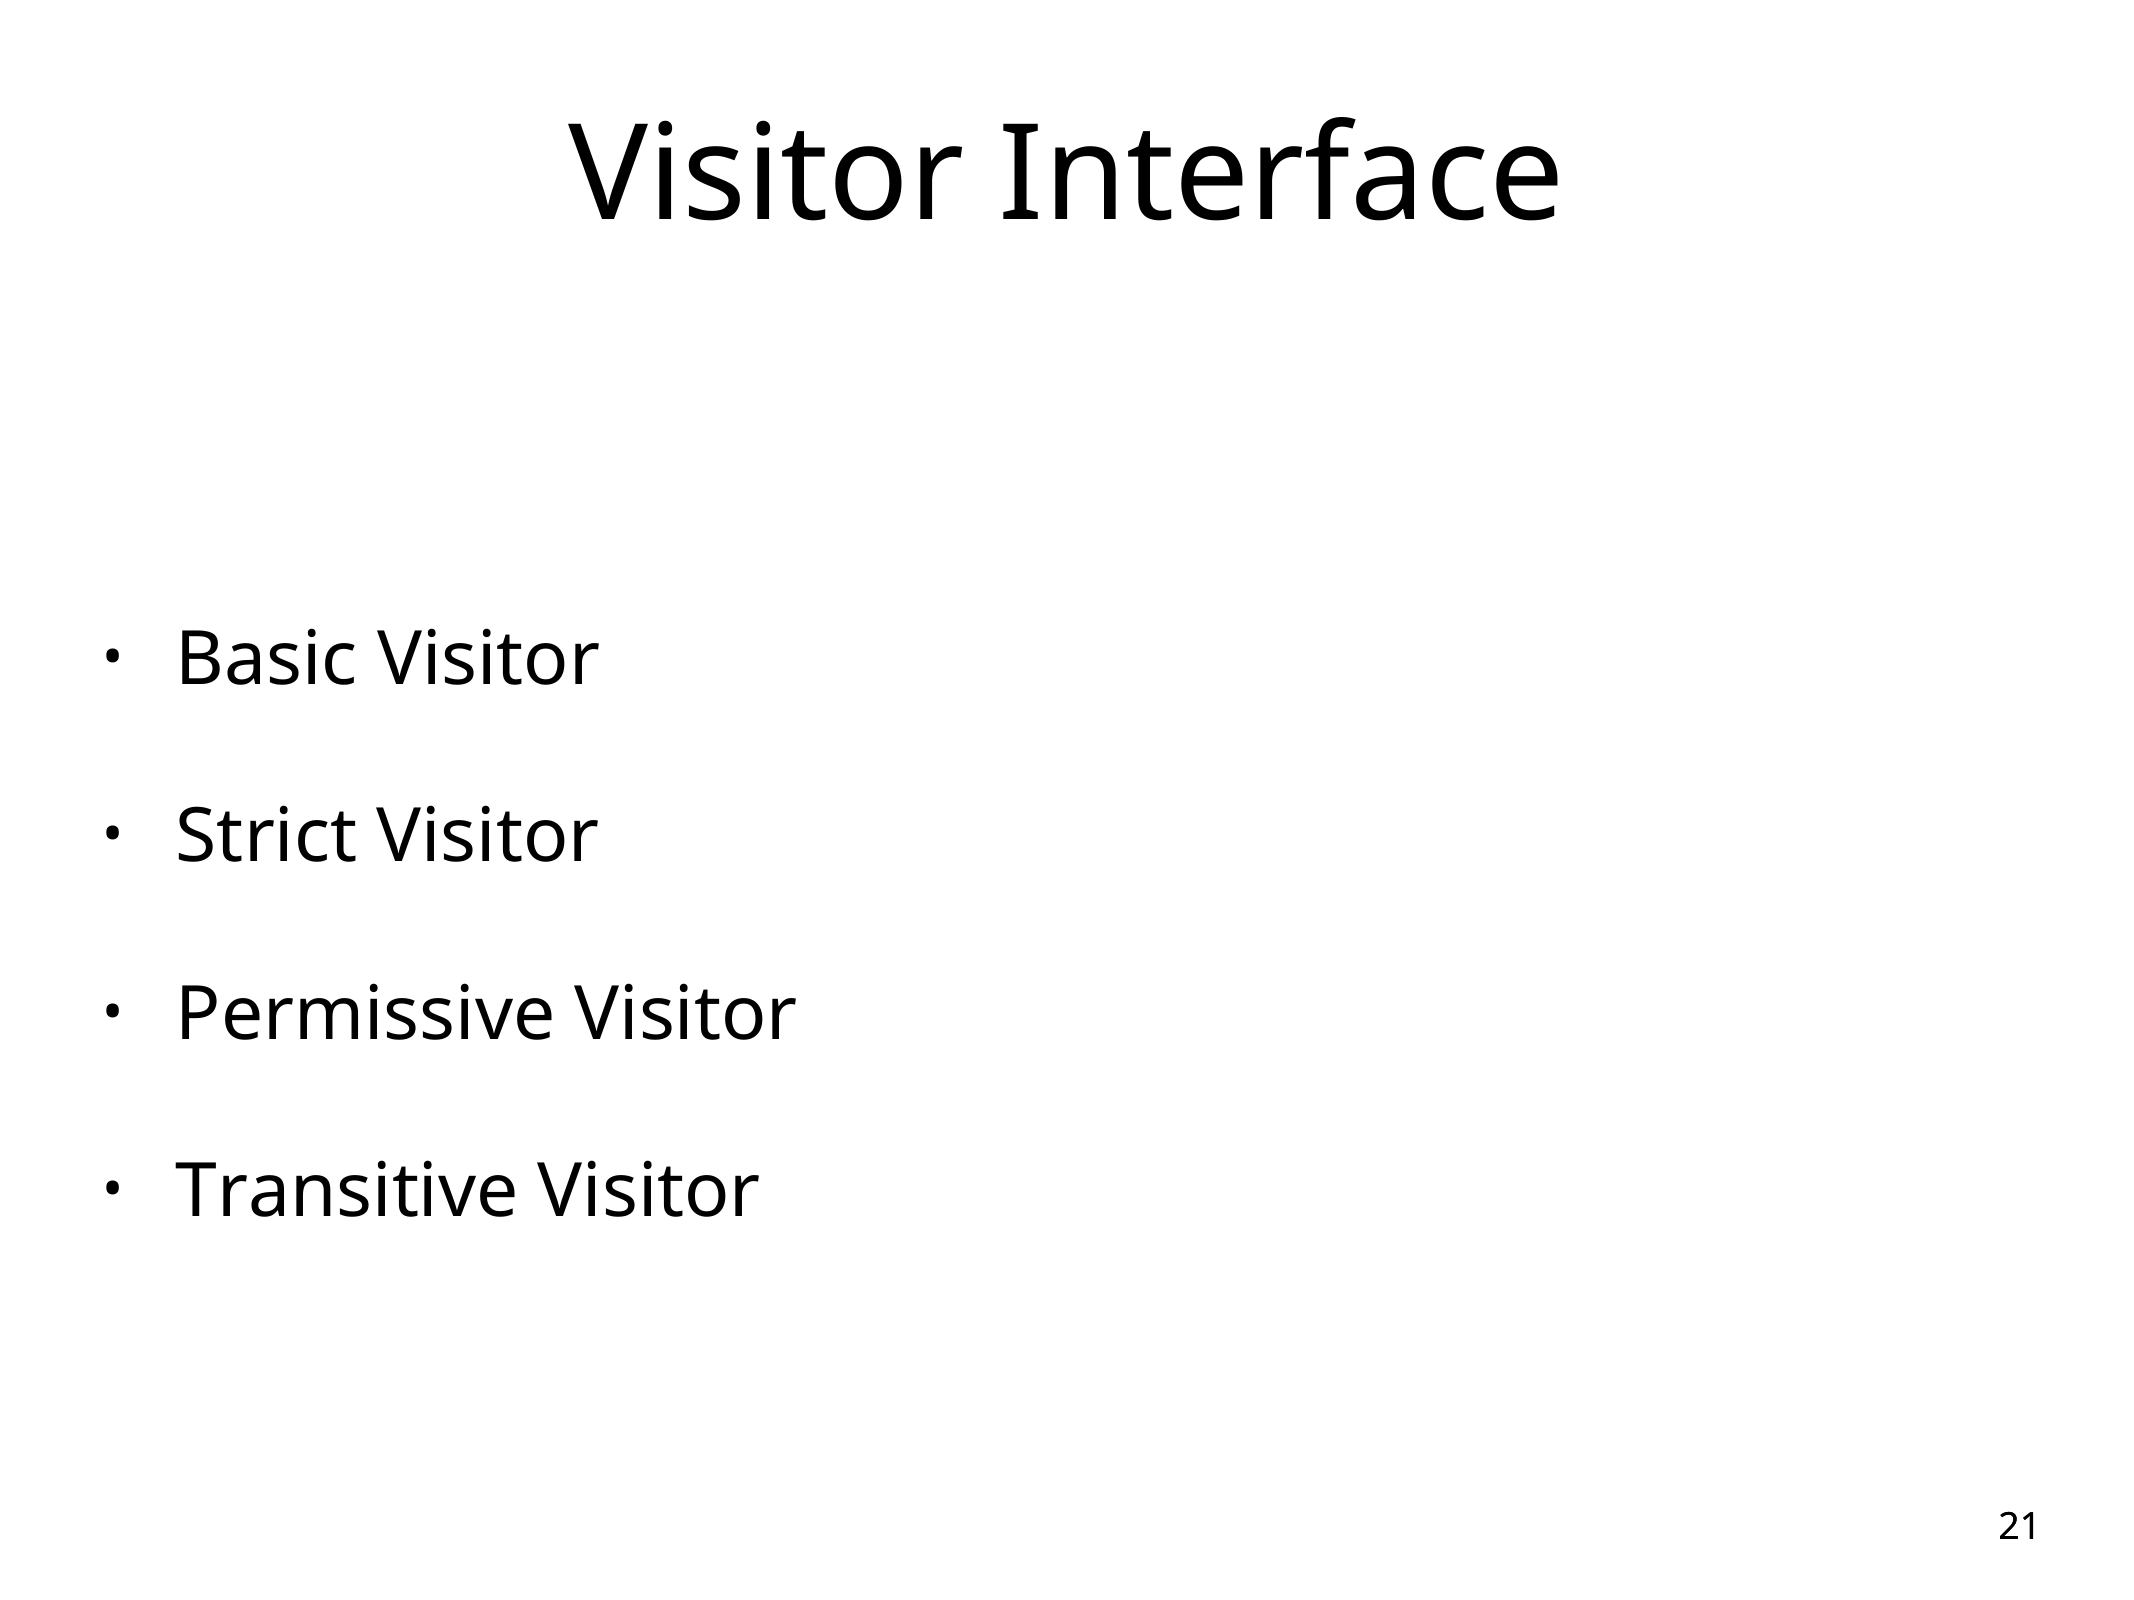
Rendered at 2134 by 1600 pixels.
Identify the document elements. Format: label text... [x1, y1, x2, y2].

title Visitor Interface [156, 72, 1978, 261]
text_box <number> [1985, 1493, 2055, 1557]
list Basic Visitor Strict Visitor Permissive Visitor Transitive Visitor [94, 332, 2039, 1509]
